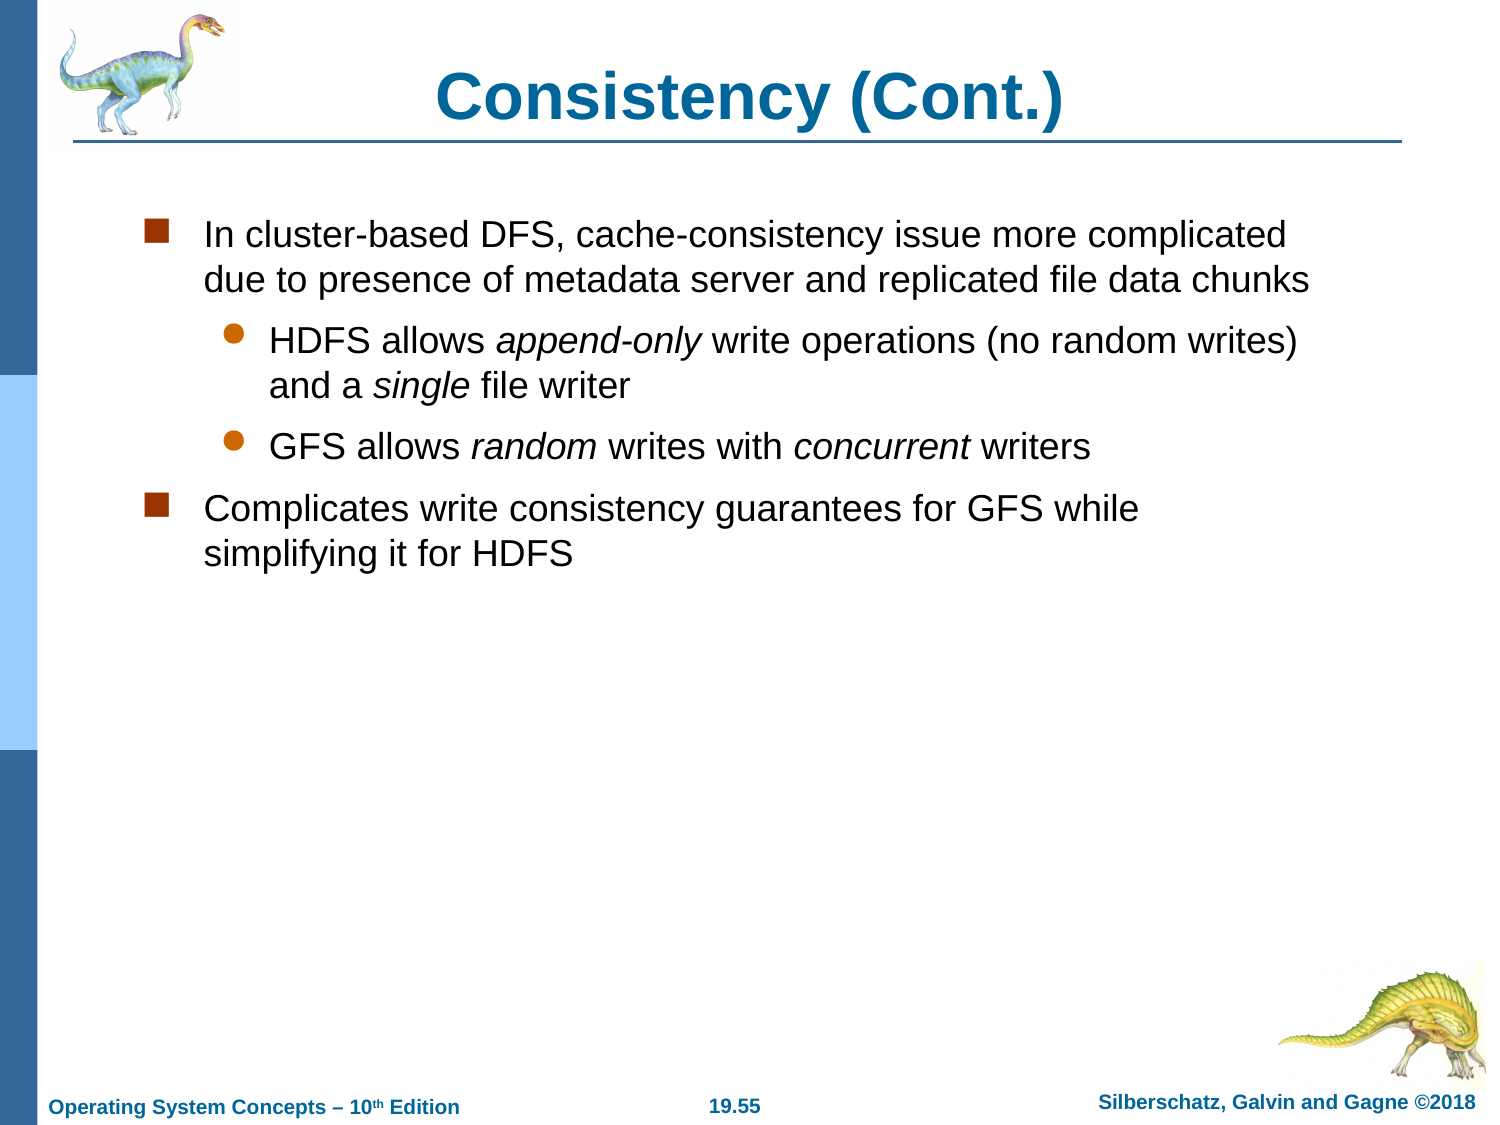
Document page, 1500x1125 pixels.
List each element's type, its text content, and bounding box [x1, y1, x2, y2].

list In cluster-based DFS, cache-consistency issue more complicated due to presence of metadata server and replicated file data chunks HDFS allows append-only write operations (no random writes) and a single file writer GFS allows random writes with concurrent writers Complicates write consistency guarantees for GFS while simplifying it for HDFS [132, 202, 1332, 946]
picture [1415, 1094, 1423, 1099]
picture [1275, 959, 1486, 1090]
picture [46, 0, 243, 149]
title Consistency (Cont.) [75, 45, 1426, 141]
